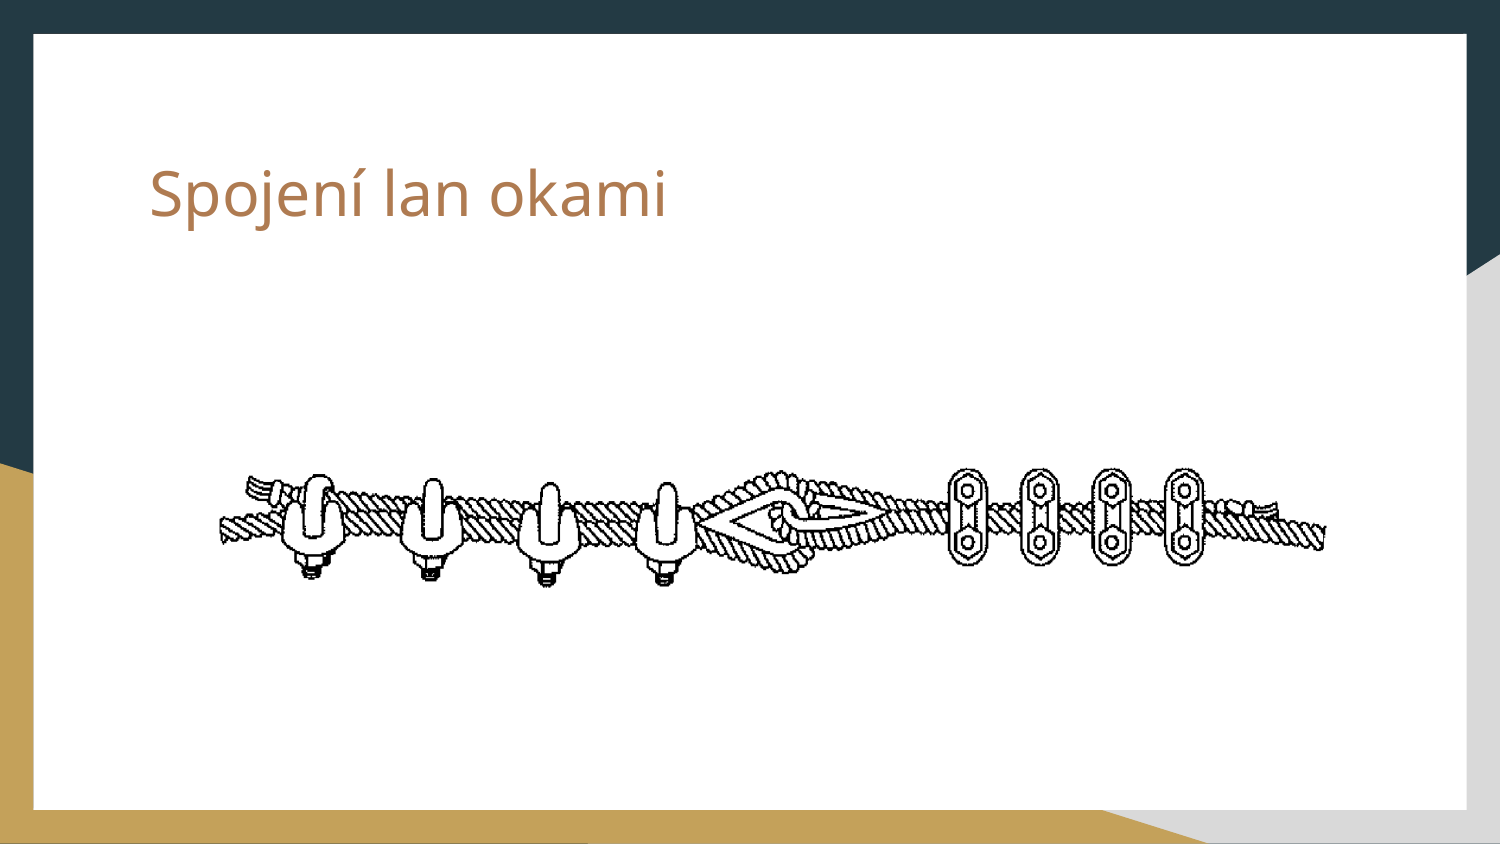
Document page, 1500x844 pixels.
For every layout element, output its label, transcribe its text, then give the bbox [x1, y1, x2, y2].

picture [205, 441, 1352, 614]
title Spojení lan okami [134, 138, 1366, 296]
